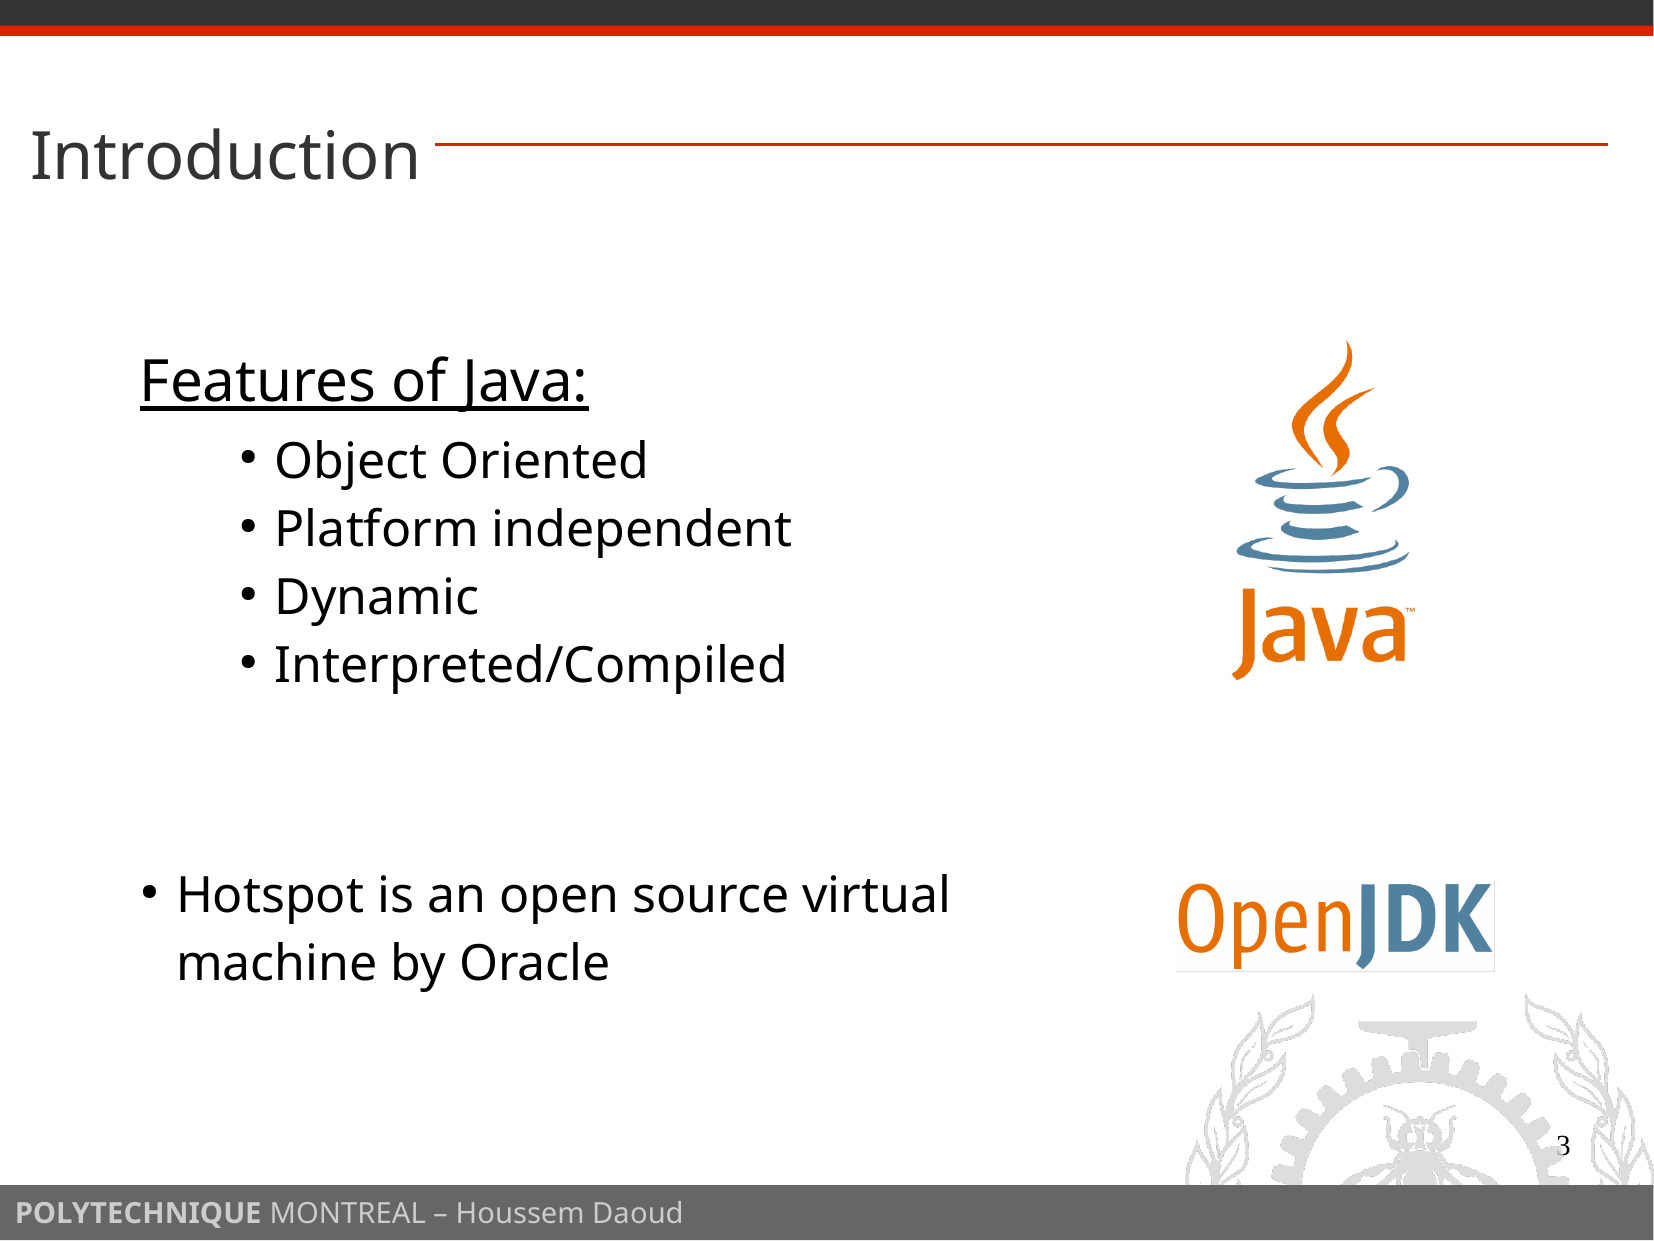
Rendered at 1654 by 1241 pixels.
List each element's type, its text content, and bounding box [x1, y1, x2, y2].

text_box Hotspot is an open source virtual machine by Oracle [125, 851, 1056, 1061]
text_box [0, 0, 1654, 36]
picture [1227, 337, 1416, 683]
text_box Features of Java: [89, 332, 1220, 432]
text_box Introduction [30, 60, 1561, 203]
text_box Object Oriented Platform independent Dynamic Interpreted/Compiled [224, 417, 850, 692]
picture [1176, 881, 1654, 1185]
text_box POLYTECHNIQUE MONTREAL – Houssem Daoud [0, 1185, 1654, 1241]
